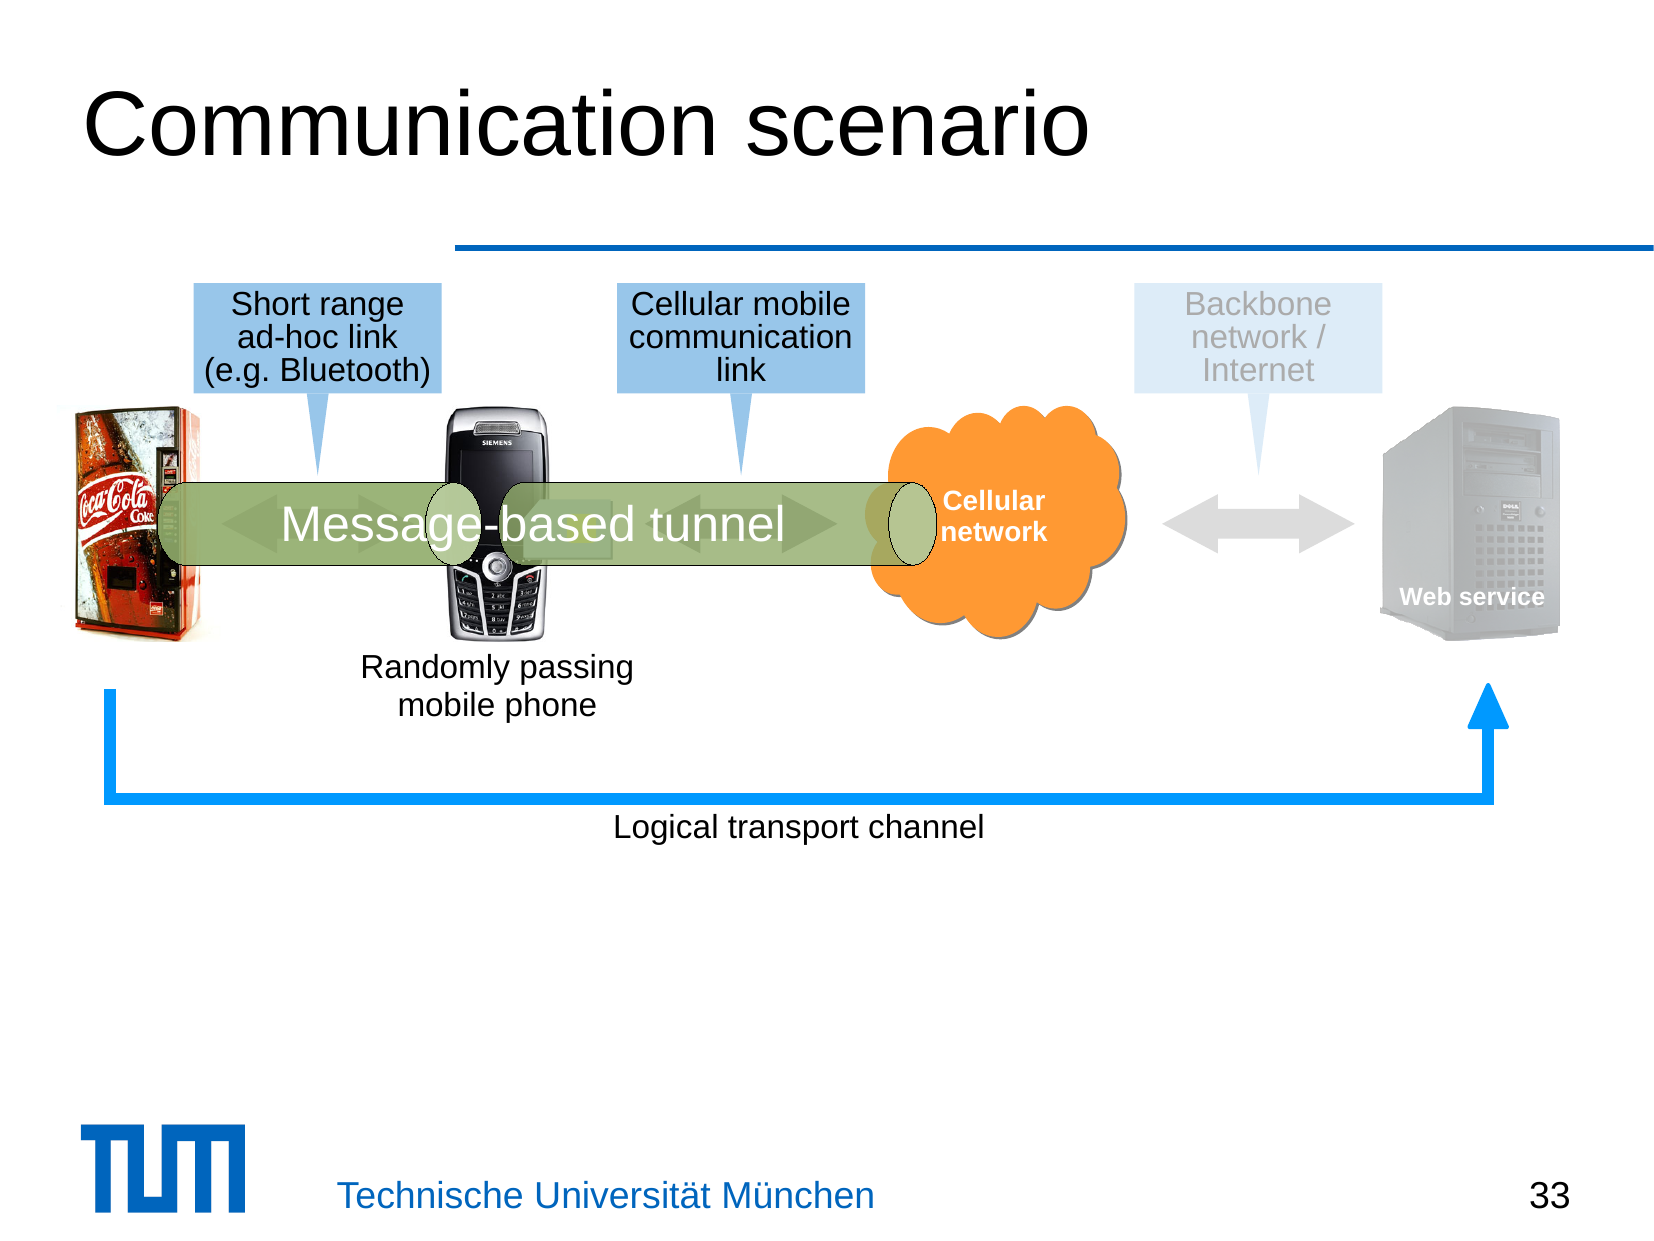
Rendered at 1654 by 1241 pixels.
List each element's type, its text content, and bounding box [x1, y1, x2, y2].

title Communication scenario [82, 19, 1571, 228]
text_box [306, 393, 329, 476]
picture [413, 405, 578, 496]
text_box Logical transport channel [110, 812, 1489, 846]
picture [864, 405, 1129, 642]
text_box Short range ad-hoc link (e.g. Bluetooth) [193, 283, 442, 394]
text_box [730, 393, 753, 476]
picture [413, 552, 578, 642]
text_box [1129, 275, 1571, 662]
text_box [504, 482, 911, 566]
text_box [157, 482, 450, 566]
picture [80, 1124, 245, 1213]
text_box Randomly passing mobile phone [360, 649, 635, 724]
picture [56, 405, 221, 642]
text_box Message-based tunnel [280, 496, 777, 552]
text_box Cellular mobile communication link [617, 283, 866, 394]
